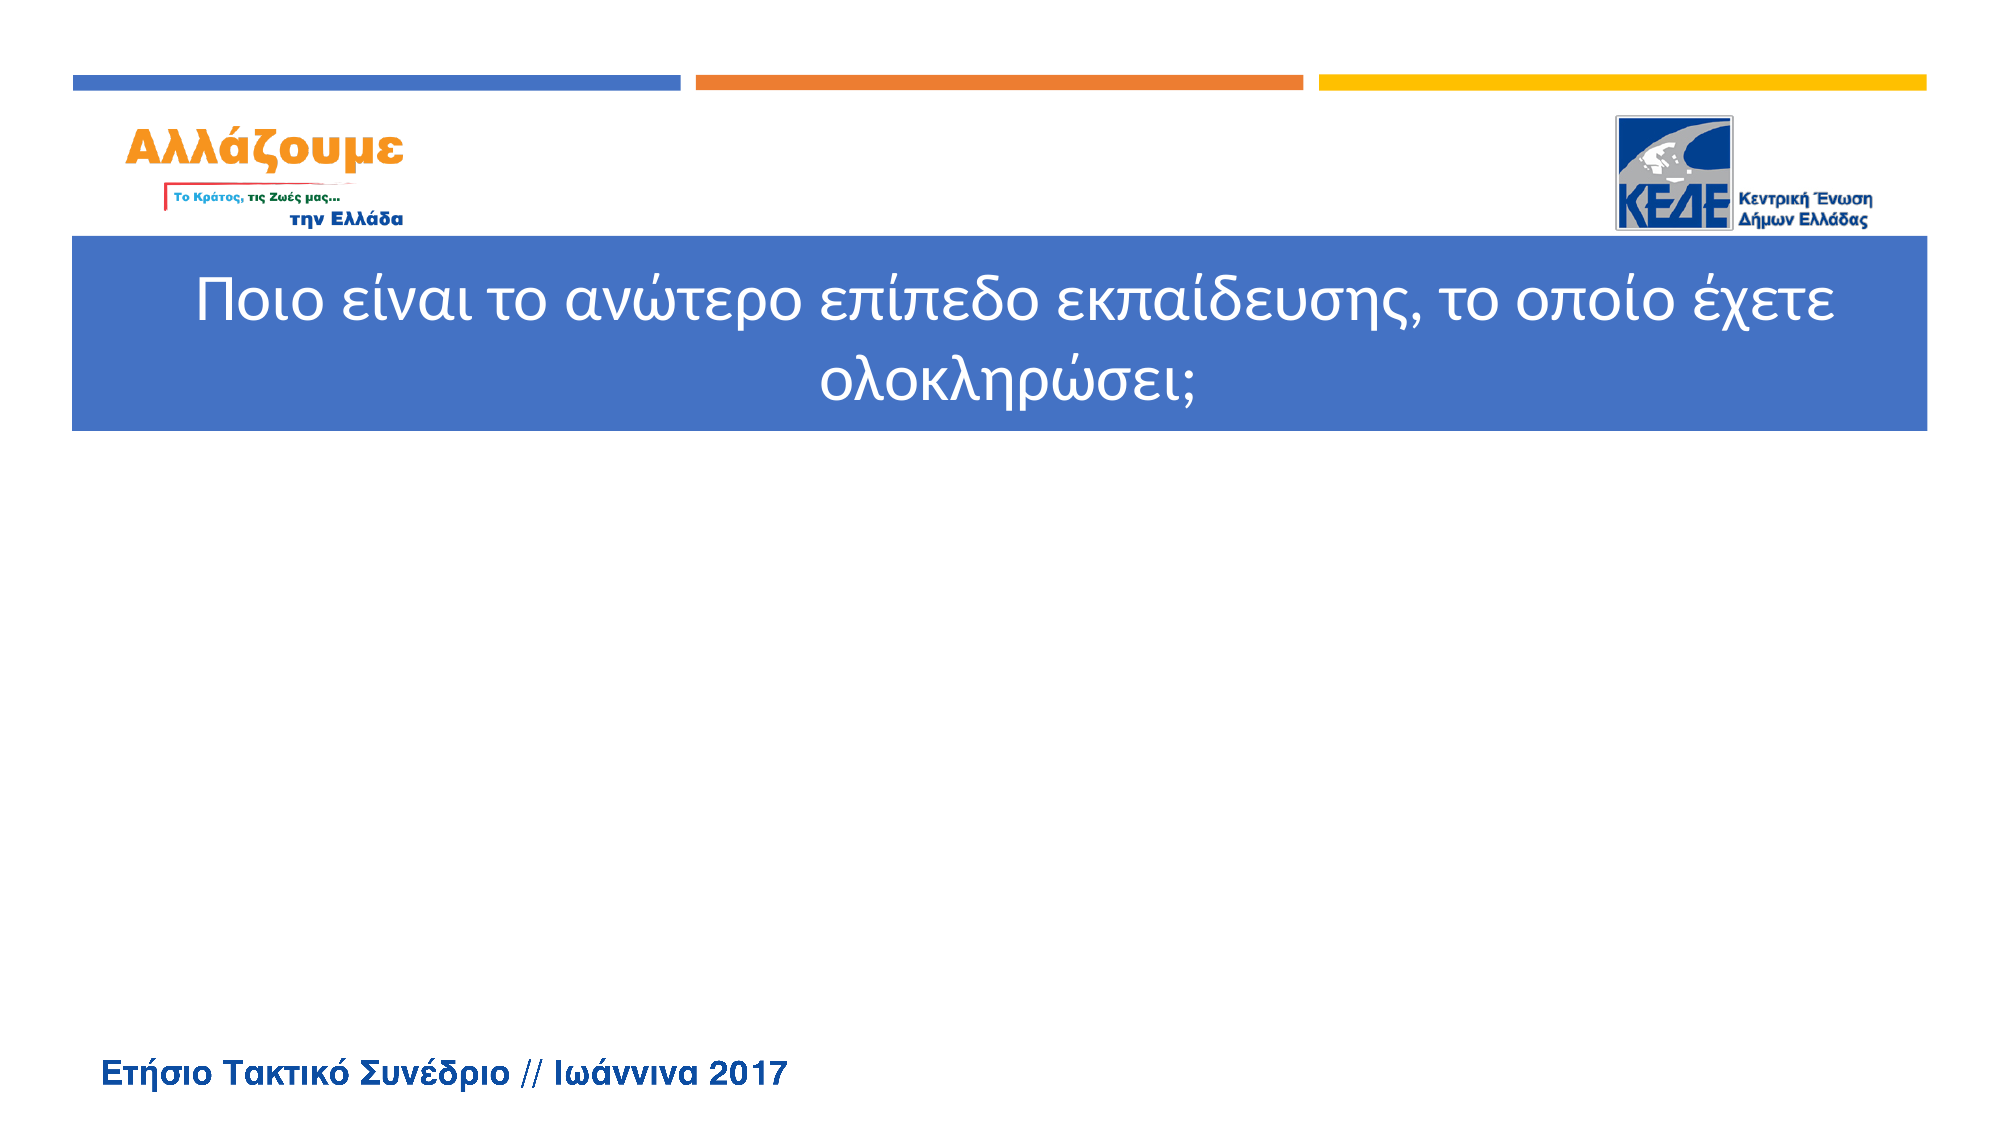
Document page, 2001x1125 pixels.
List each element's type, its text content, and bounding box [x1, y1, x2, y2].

picture [1611, 108, 1879, 235]
title Ποιο είναι το ανώτερο επίπεδο εκπαίδευσης, το οποίο έχετε ολοκληρώσει; [95, 246, 1923, 413]
picture [95, 114, 435, 235]
picture [50, 1003, 841, 1122]
